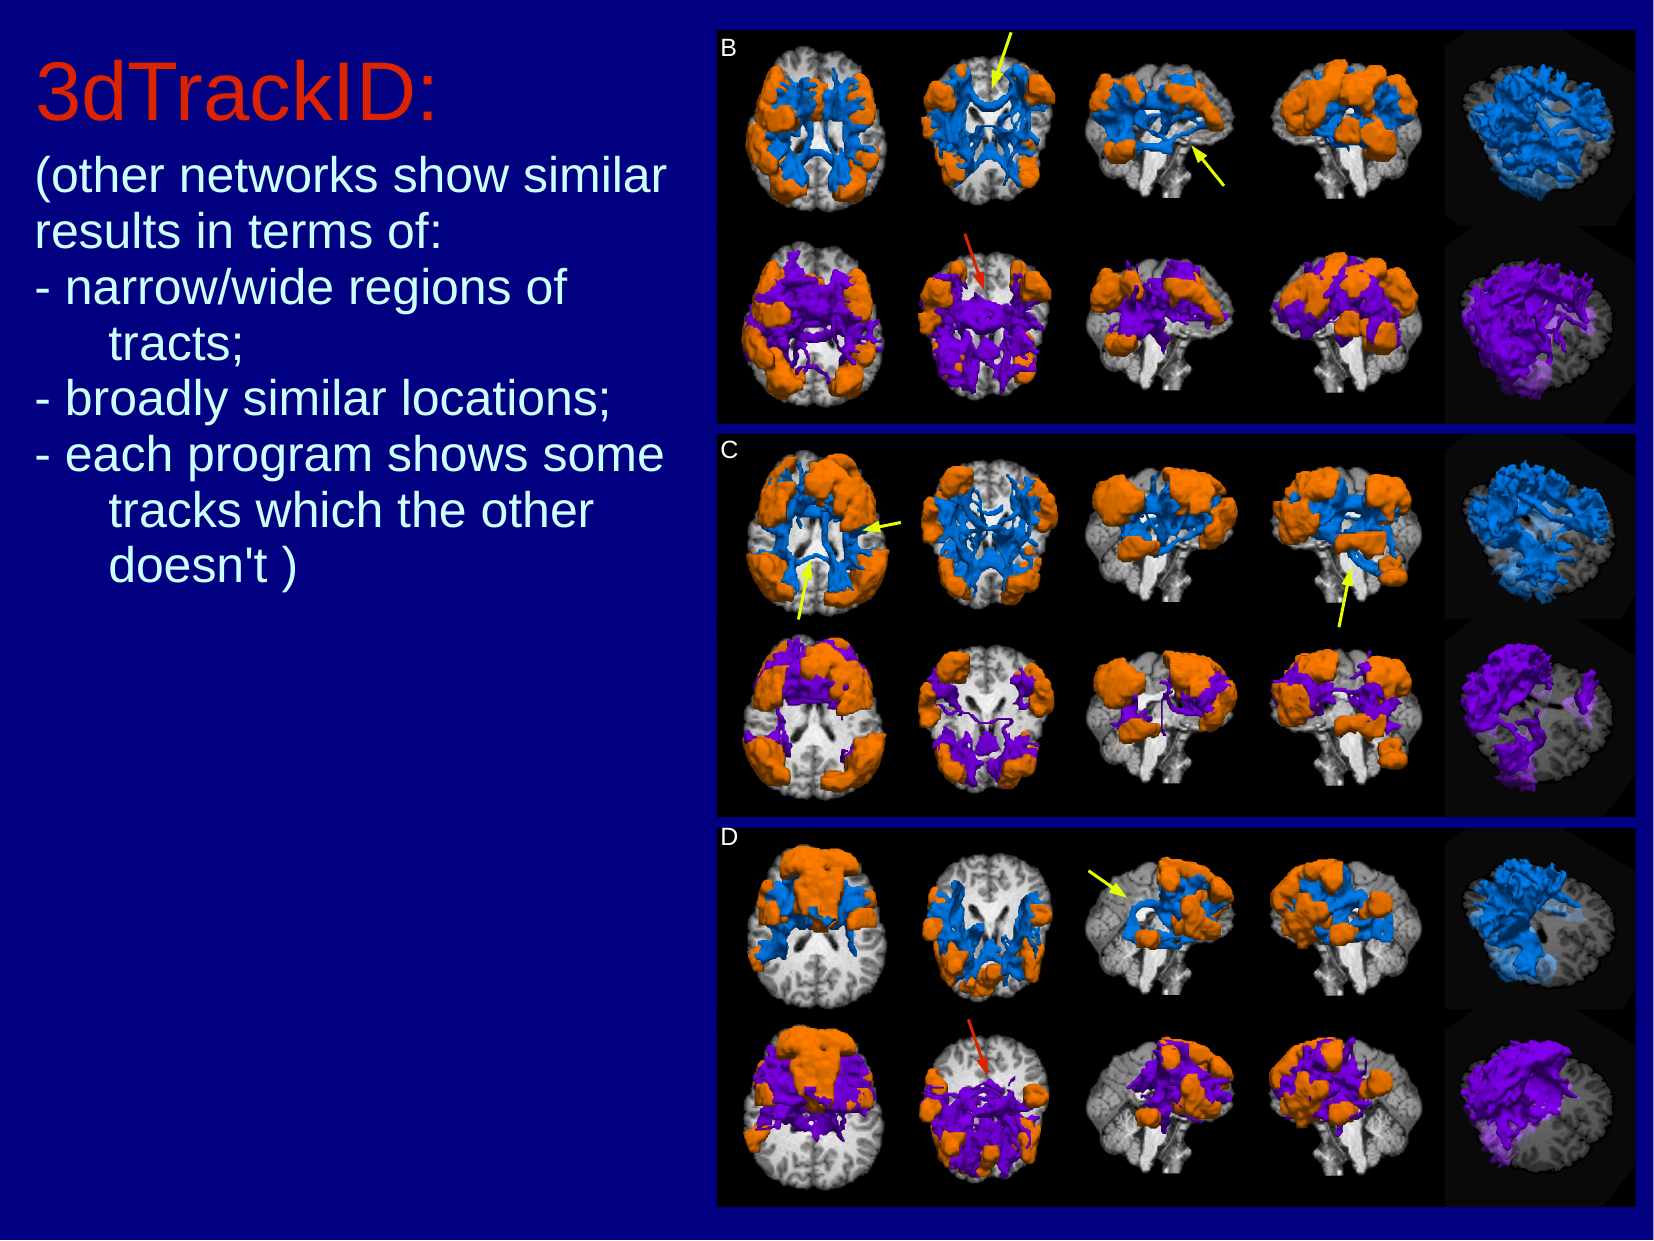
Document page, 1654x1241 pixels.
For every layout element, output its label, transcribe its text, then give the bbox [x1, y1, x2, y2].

picture [716, 30, 1636, 424]
title 3dTrackID: [35, 23, 677, 140]
text_box D [705, 815, 768, 873]
text_box C [705, 428, 768, 486]
picture [716, 828, 1636, 1207]
text_box B [705, 26, 766, 85]
text_box (other networks show similar results in terms of: - narrow/wide regions of tracts; - broadly similar locations; - each program shows some tracks which the other doesn't ) [19, 140, 717, 632]
picture [716, 434, 1636, 817]
